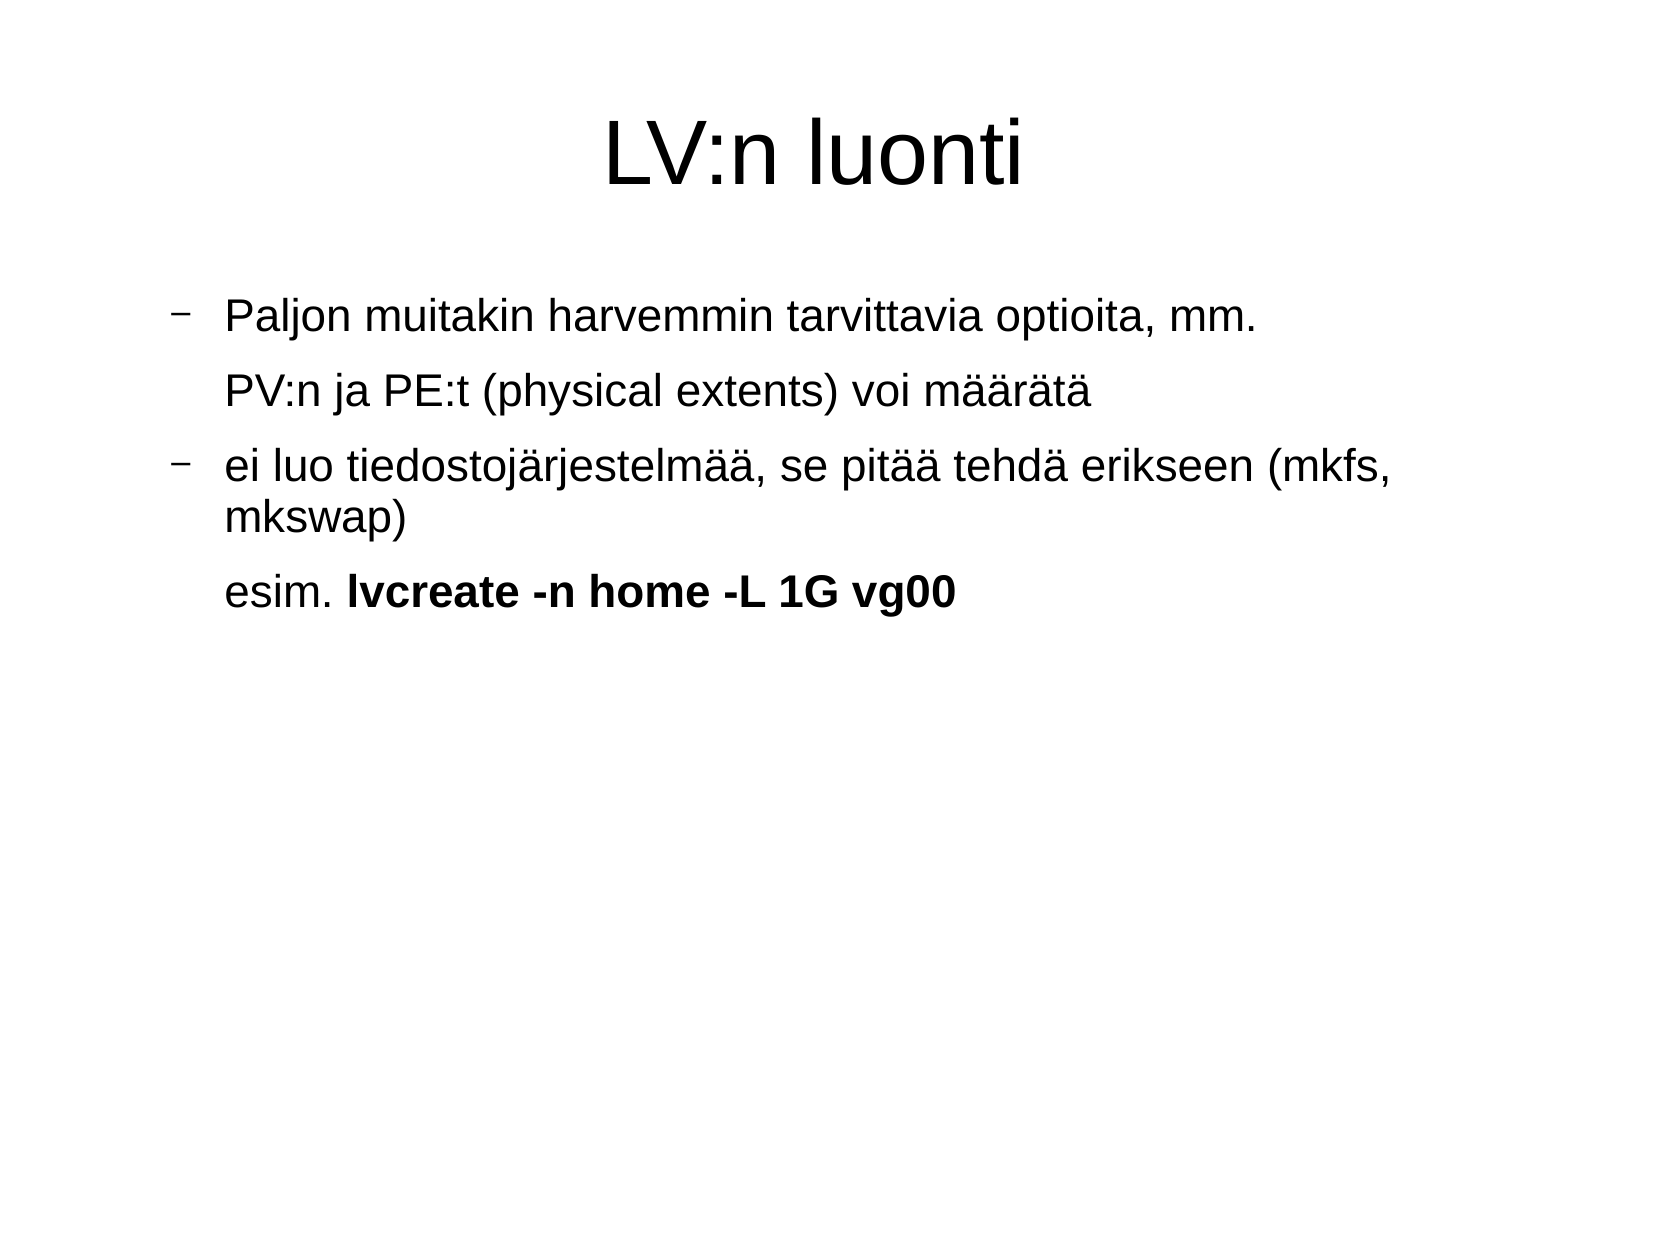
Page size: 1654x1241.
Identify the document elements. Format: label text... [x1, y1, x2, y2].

list Paljon muitakin harvemmin tarvittavia optioita, mm. PV:n ja PE:t (physical extents) voi määrätä ei luo tiedostojärjestelmää, se pitää tehdä erikseen (mkfs, mkswap) esim. lvcreate -n home -L 1G vg00 [82, 290, 1571, 1010]
title LV:n luonti [82, 49, 1571, 257]
